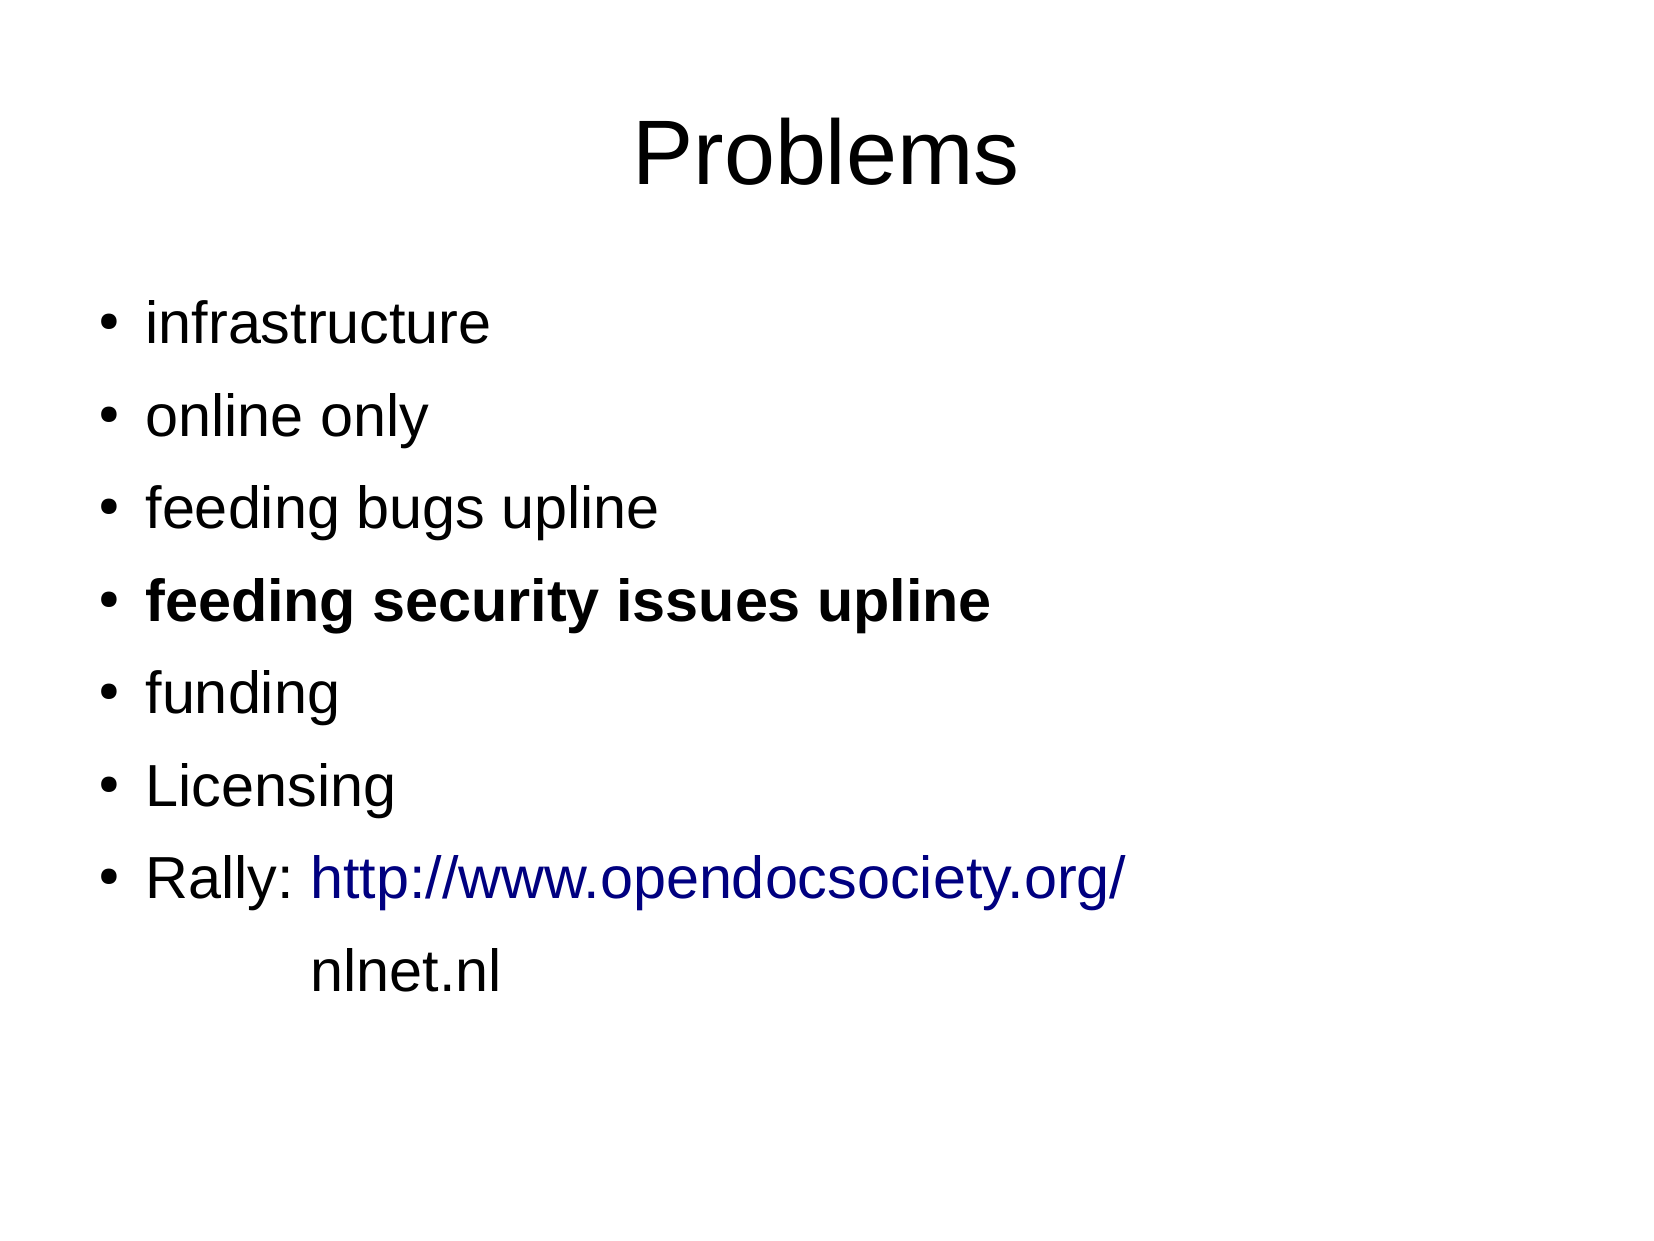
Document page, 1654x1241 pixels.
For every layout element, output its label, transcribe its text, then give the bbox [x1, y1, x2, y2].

title Problems [82, 49, 1571, 257]
list infrastructure online only feeding bugs upline feeding security issues upline funding Licensing Rally: http://www.opendocsociety.org/ nlnet.nl [82, 290, 1571, 1010]
